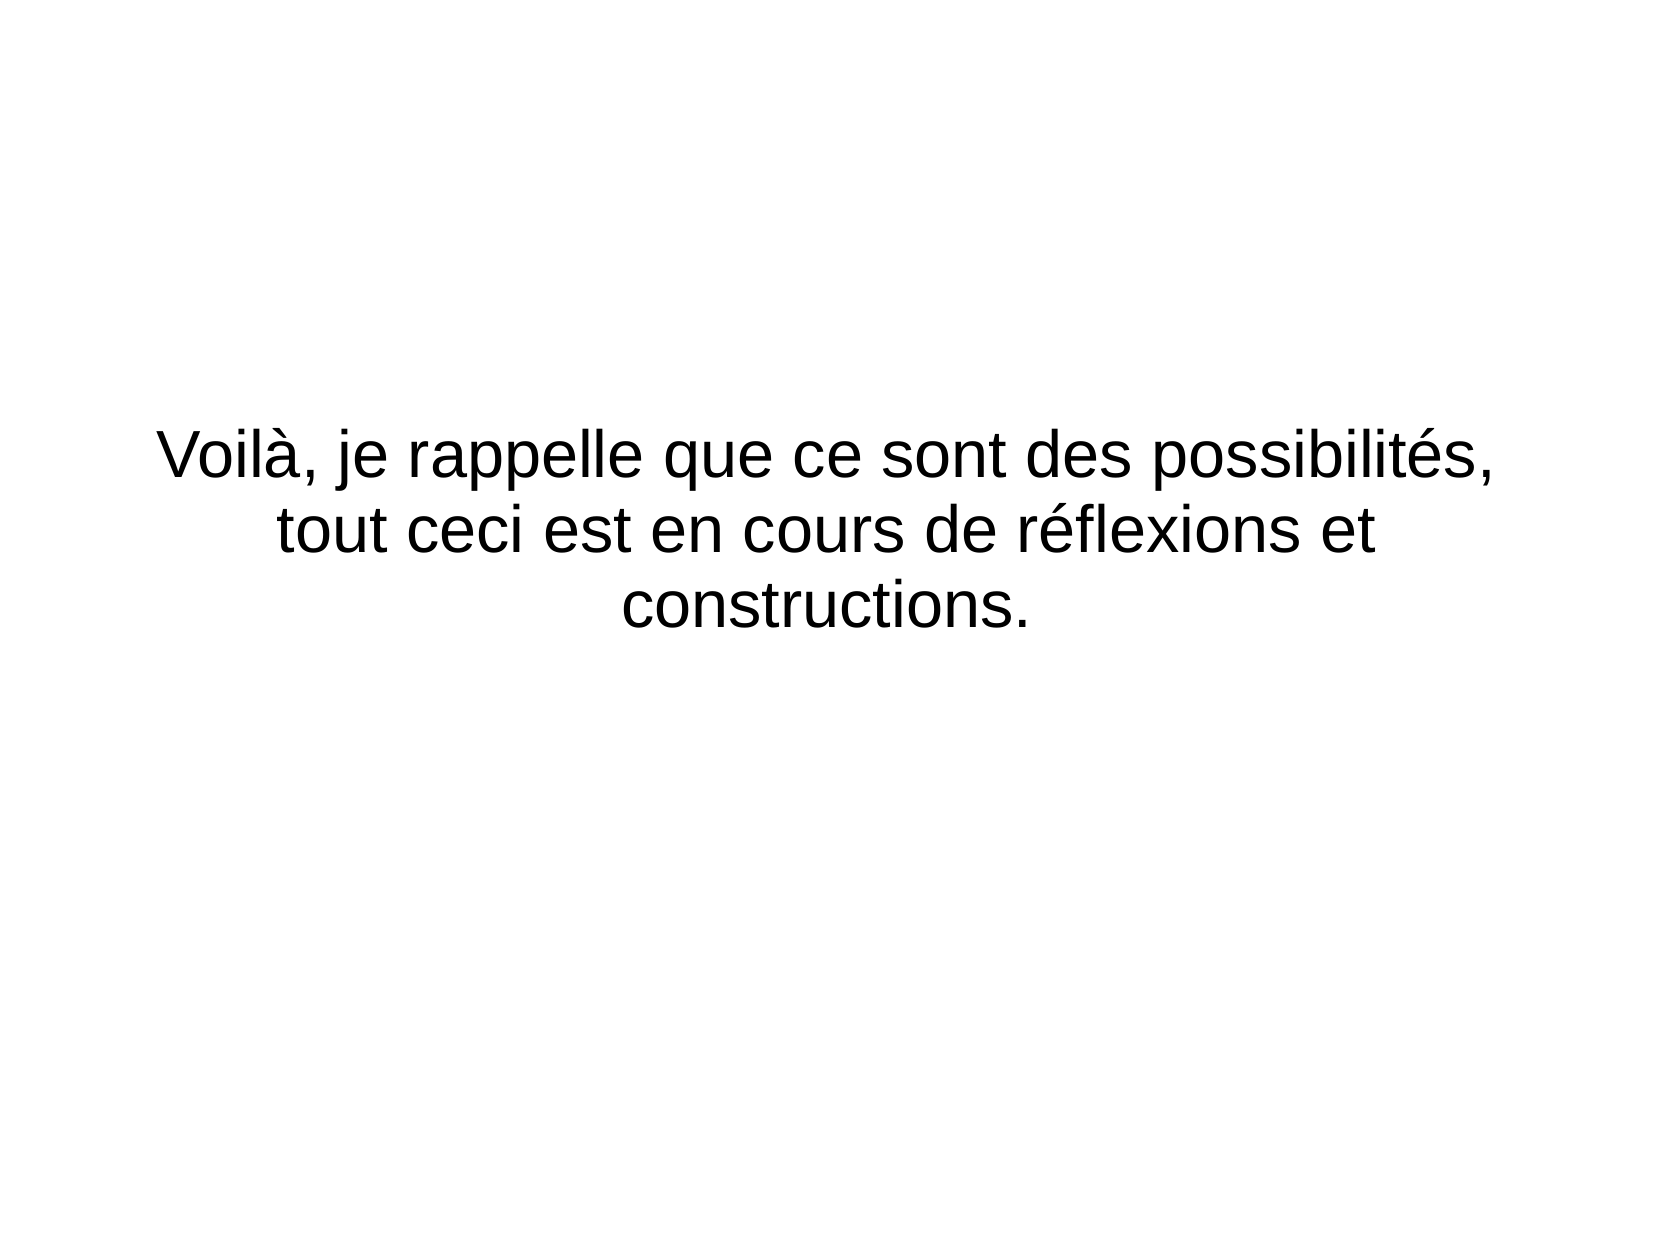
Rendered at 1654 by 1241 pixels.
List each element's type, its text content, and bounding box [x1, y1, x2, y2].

subtitle Voilà, je rappelle que ce sont des possibilités, tout ceci est en cours de réflexions et constructions. [82, 49, 1571, 1010]
